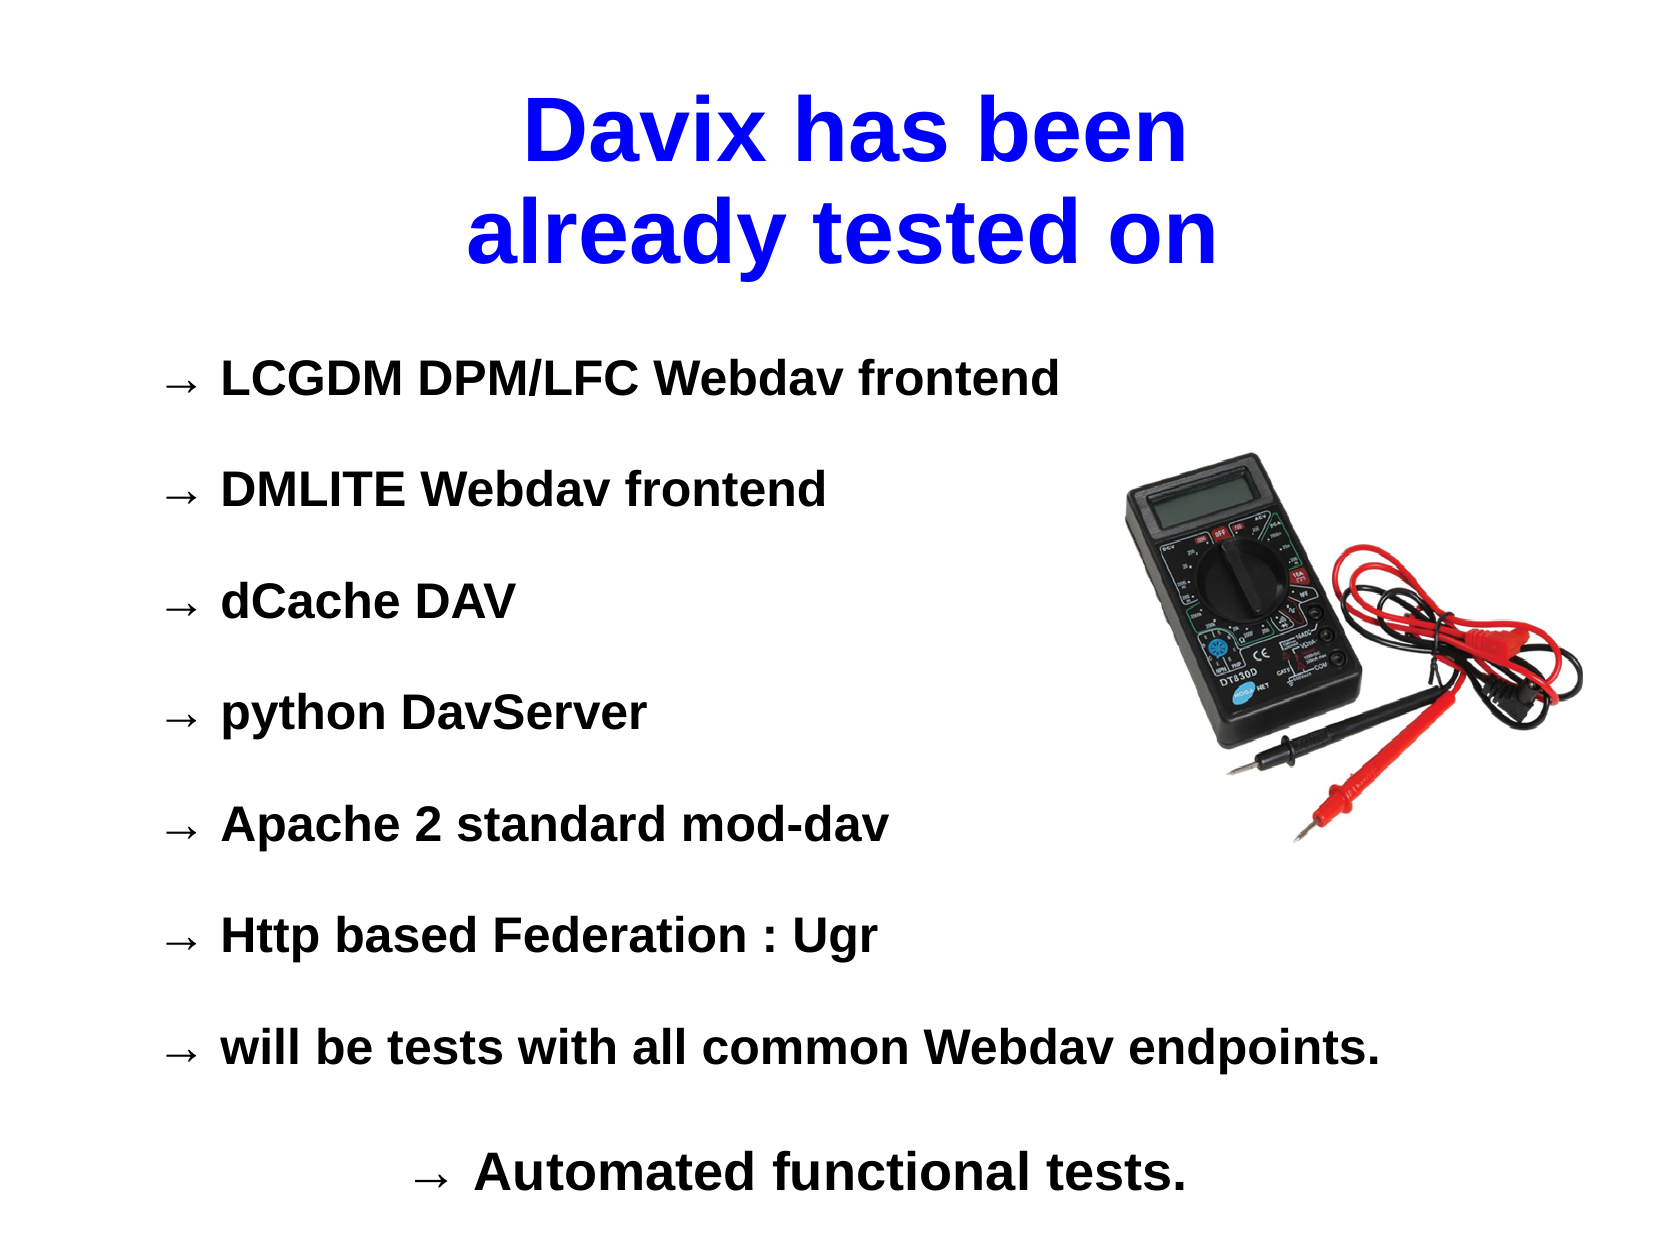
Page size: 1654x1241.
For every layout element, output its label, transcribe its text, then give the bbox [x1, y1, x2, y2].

text_box → LCGDM DPM/LFC Webdav frontend → DMLITE Webdav frontend → dCache DAV → python DavServer → Apache 2 standard mod-dav → Http based Federation : Ugr → will be tests with all common Webdav endpoints. [141, 342, 1548, 1194]
picture [1088, 448, 1619, 847]
text_box Davix has been already tested on [401, 70, 1312, 291]
text_box → Automated functional tests. [389, 1133, 1264, 1210]
